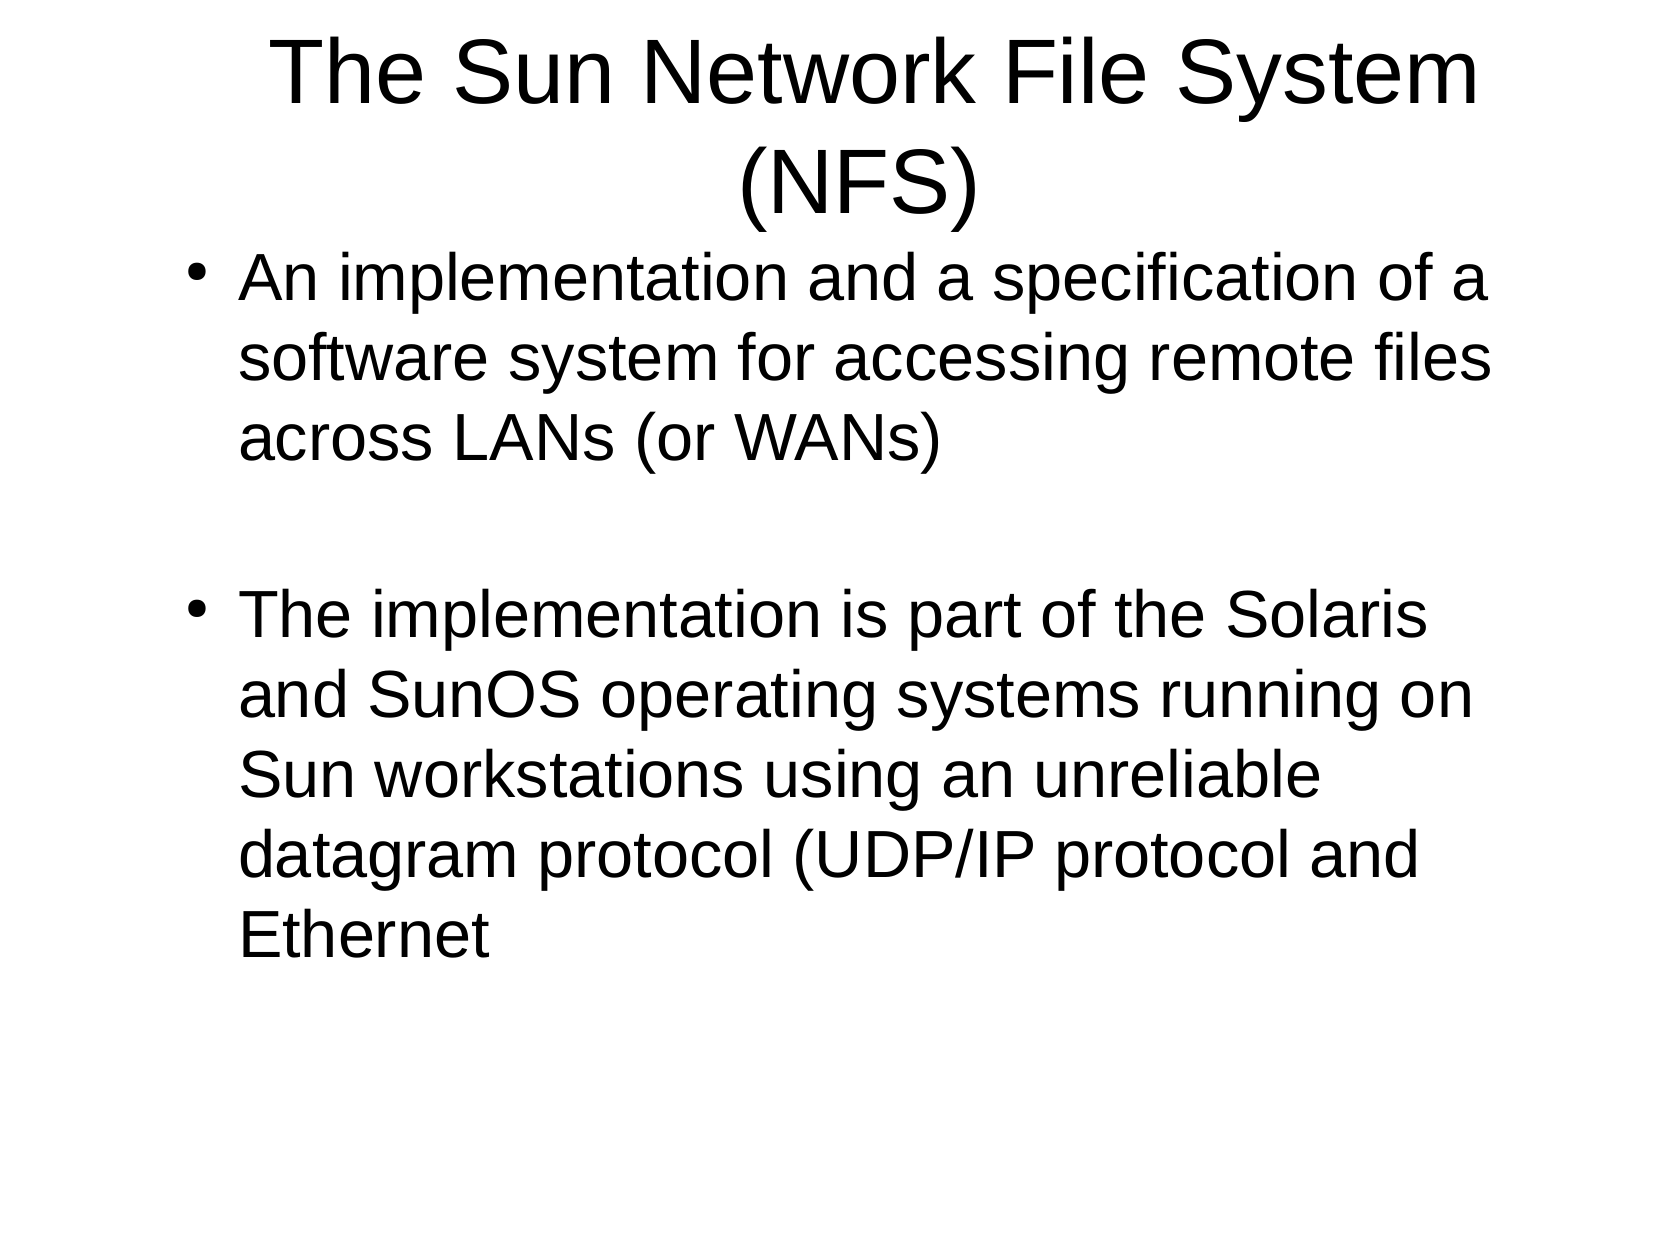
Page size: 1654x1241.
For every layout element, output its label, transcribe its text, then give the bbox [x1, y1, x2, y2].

title The Sun Network File System (NFS) [154, 1, 1565, 243]
list An implementation and a specification of a software system for accessing remote files across LANs (or WANs) The implementation is part of the Solaris and SunOS operating systems running on Sun workstations using an unreliable datagram protocol (UDP/IP protocol and Ethernet [145, 222, 1545, 1043]
